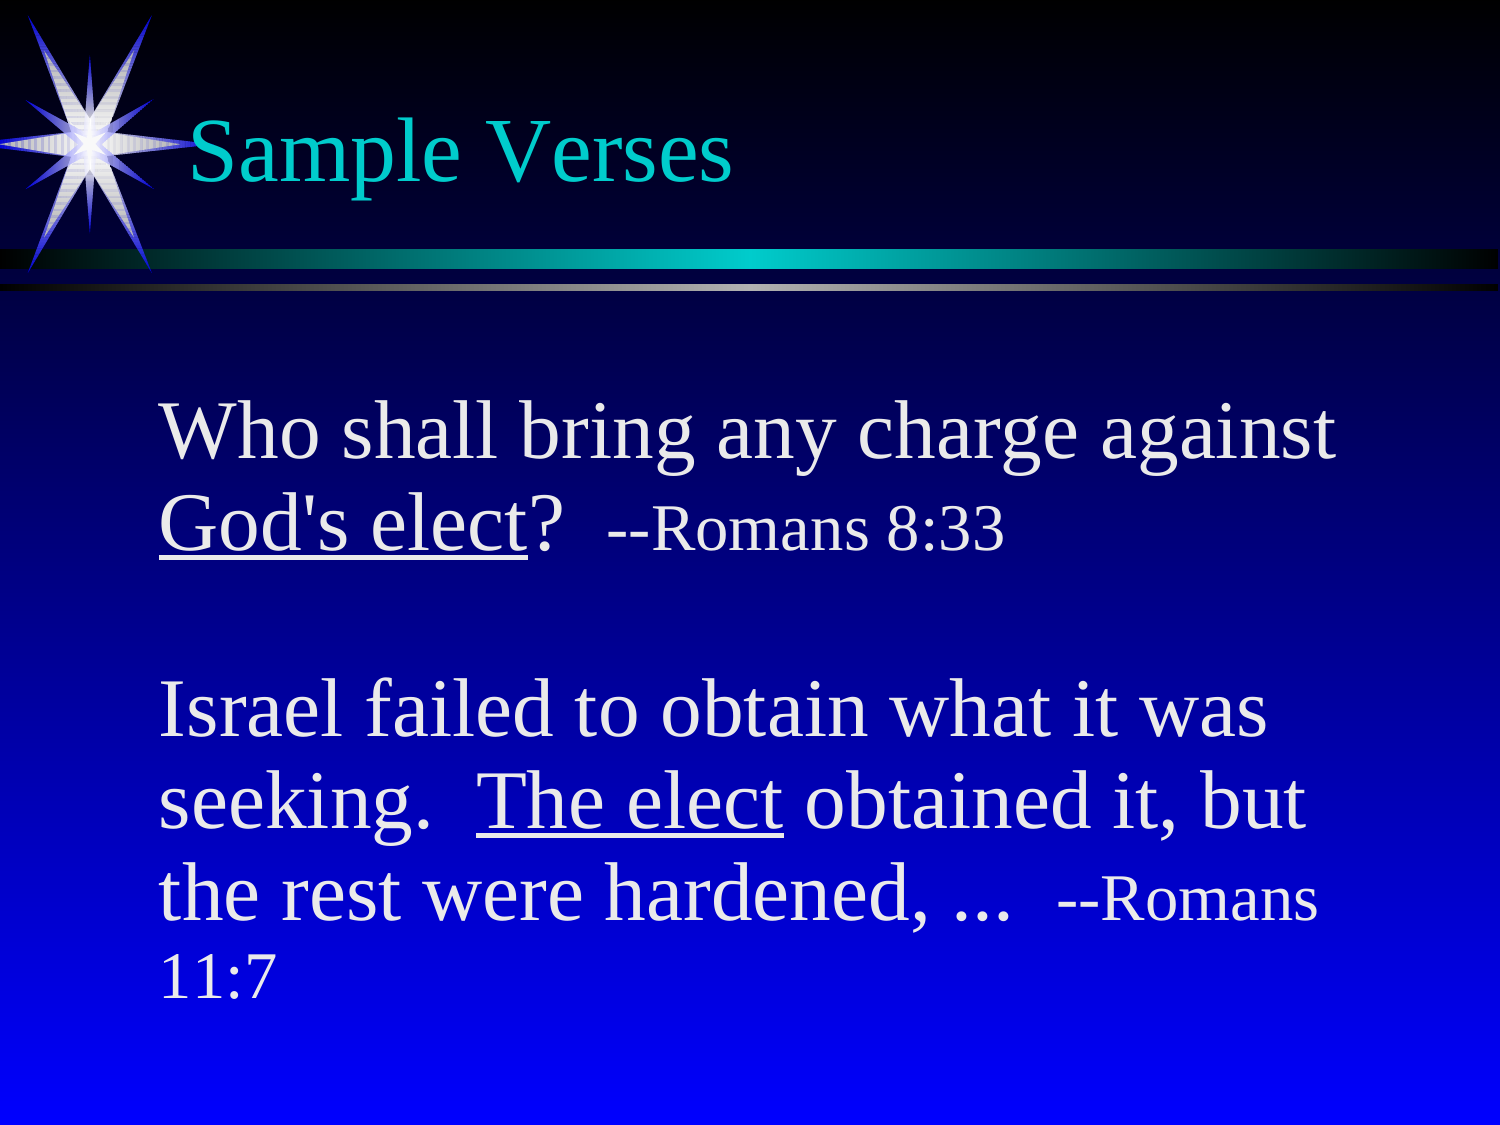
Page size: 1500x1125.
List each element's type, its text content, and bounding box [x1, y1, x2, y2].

text_box Israel failed to obtain what it was seeking. The elect obtained it, but the rest were hardened, ... --Romans 11:7 [144, 654, 1382, 1021]
text_box Who shall bring any charge against God's elect? --Romans 8:33 [144, 377, 1382, 577]
title Sample Verses [187, 56, 1463, 244]
